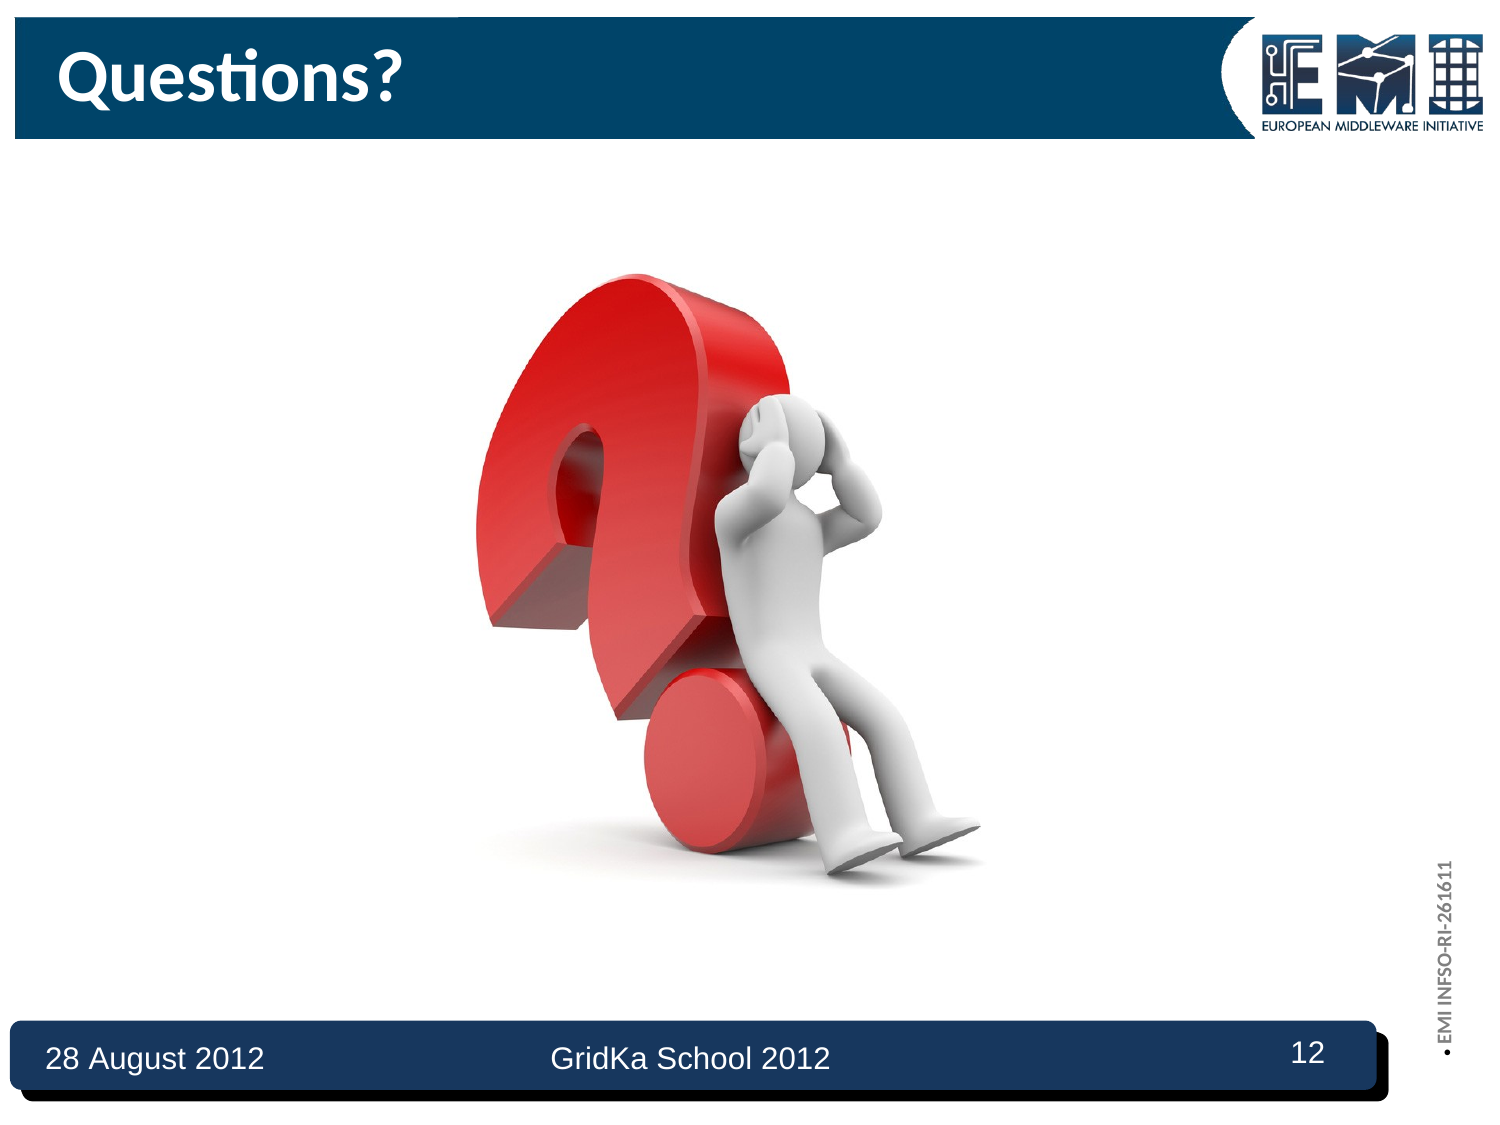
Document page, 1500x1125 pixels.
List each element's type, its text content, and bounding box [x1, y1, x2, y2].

text_box Questions? [42, 18, 540, 124]
picture [14, 17, 25, 139]
picture [368, 153, 1082, 981]
picture [28, 17, 1255, 139]
picture [1262, 34, 1483, 131]
